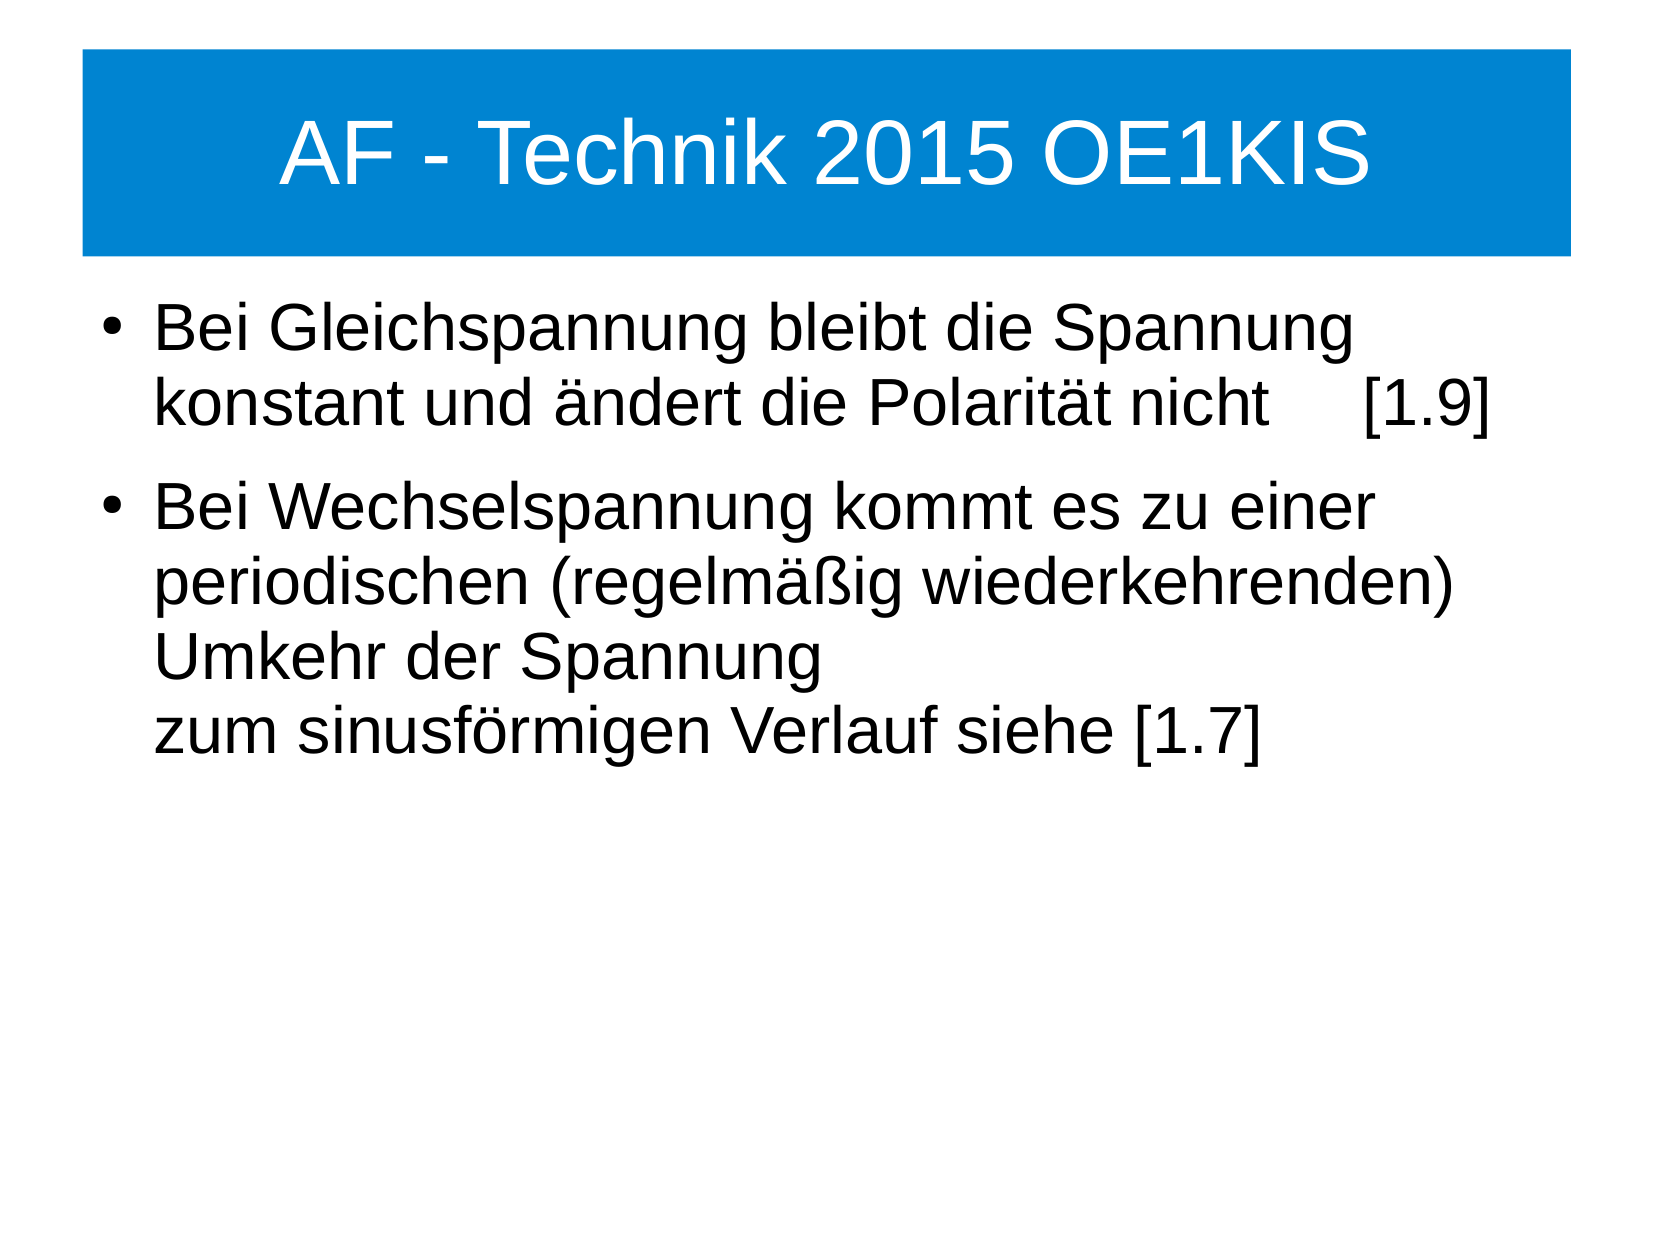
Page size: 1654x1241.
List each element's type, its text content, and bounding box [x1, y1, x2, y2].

title AF - Technik 2015 OE1KIS [82, 49, 1571, 257]
list Bei Gleichspannung bleibt die Spannung konstant und ändert die Polarität nicht [1.9] Bei Wechselspannung kommt es zu einer periodischen (regelmäßig wiederkehrenden) Umkehr der Spannung zum sinusförmigen Verlauf siehe [1.7] [82, 290, 1571, 1010]
